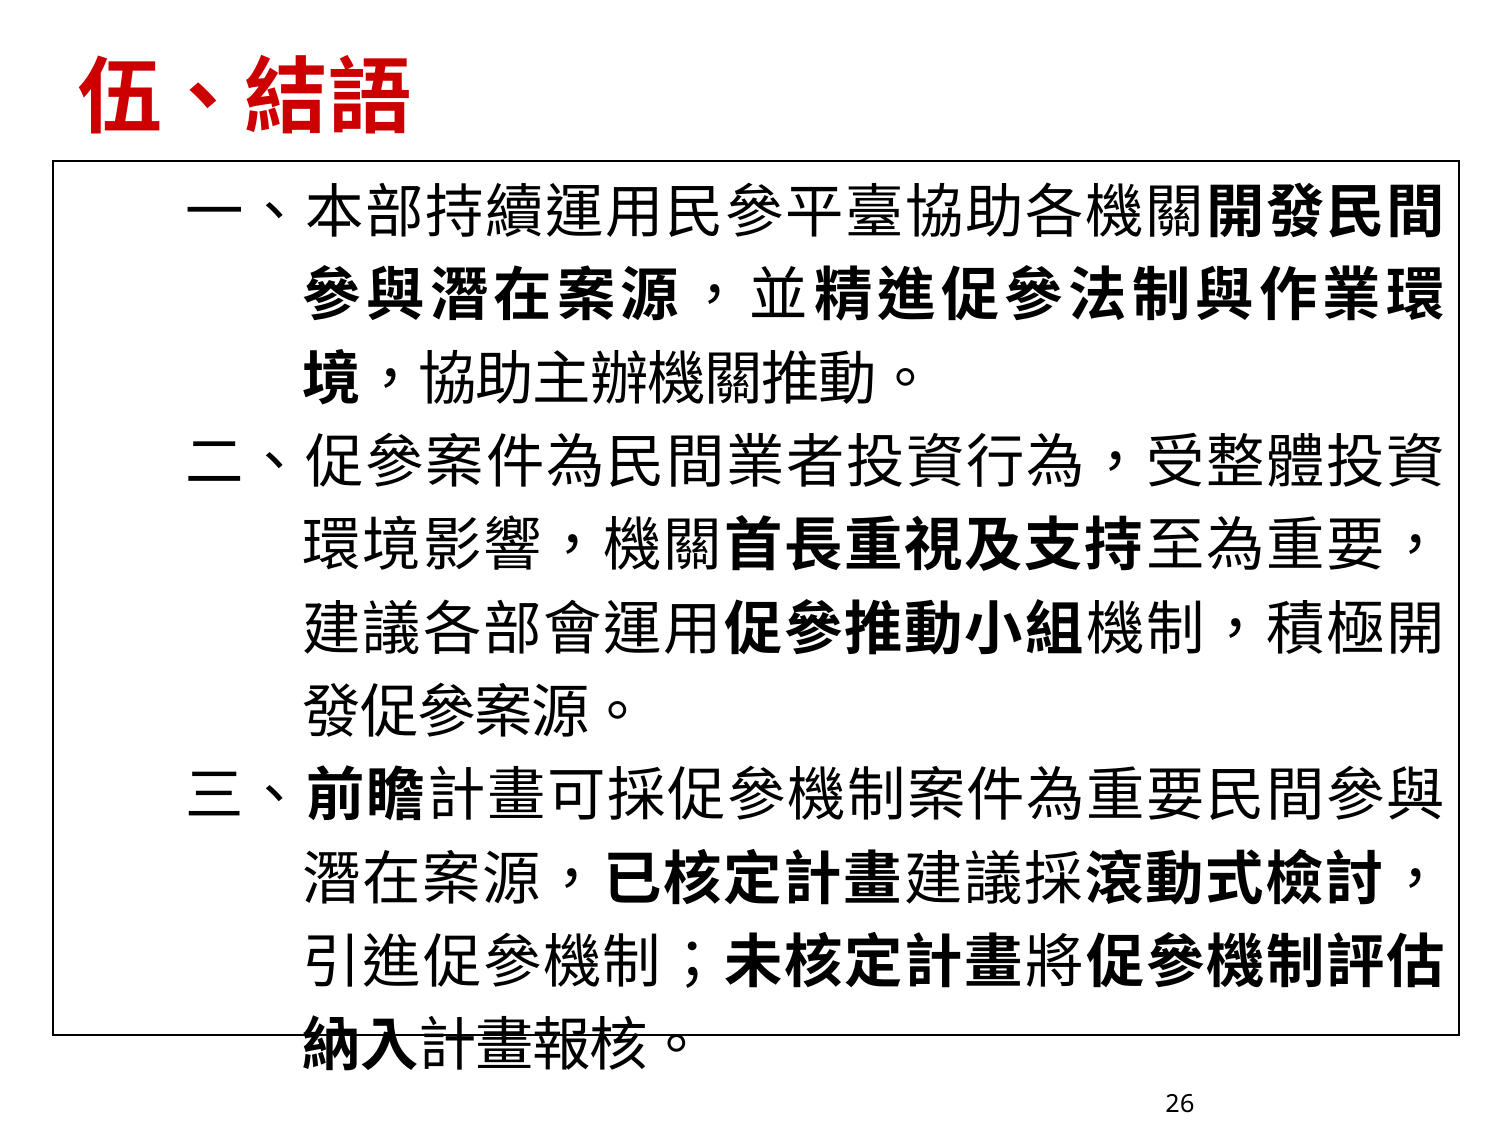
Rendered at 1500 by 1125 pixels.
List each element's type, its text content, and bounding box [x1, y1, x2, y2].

text_box 26 [1149, 1080, 1500, 1125]
text_box 一、本部持續運用民參平臺協助各機關開發民間參與潛在案源，並精進促參法制與作業環境，協助主辦機關推動。 二、促參案件為民間業者投資行為，受整體投資環境影響，機關首長重視及支持至為重要，建議各部會運用促參推動小組機制，積極開發促參案源。 三、前瞻計畫可採促參機制案件為重要民間參與潛在案源，已核定計畫建議採滾動式檢討，引進促參機制；未核定計畫將促參機制評估納入計畫報核。 [53, 160, 1459, 1036]
text_box 伍、結語 [0, 7, 491, 154]
